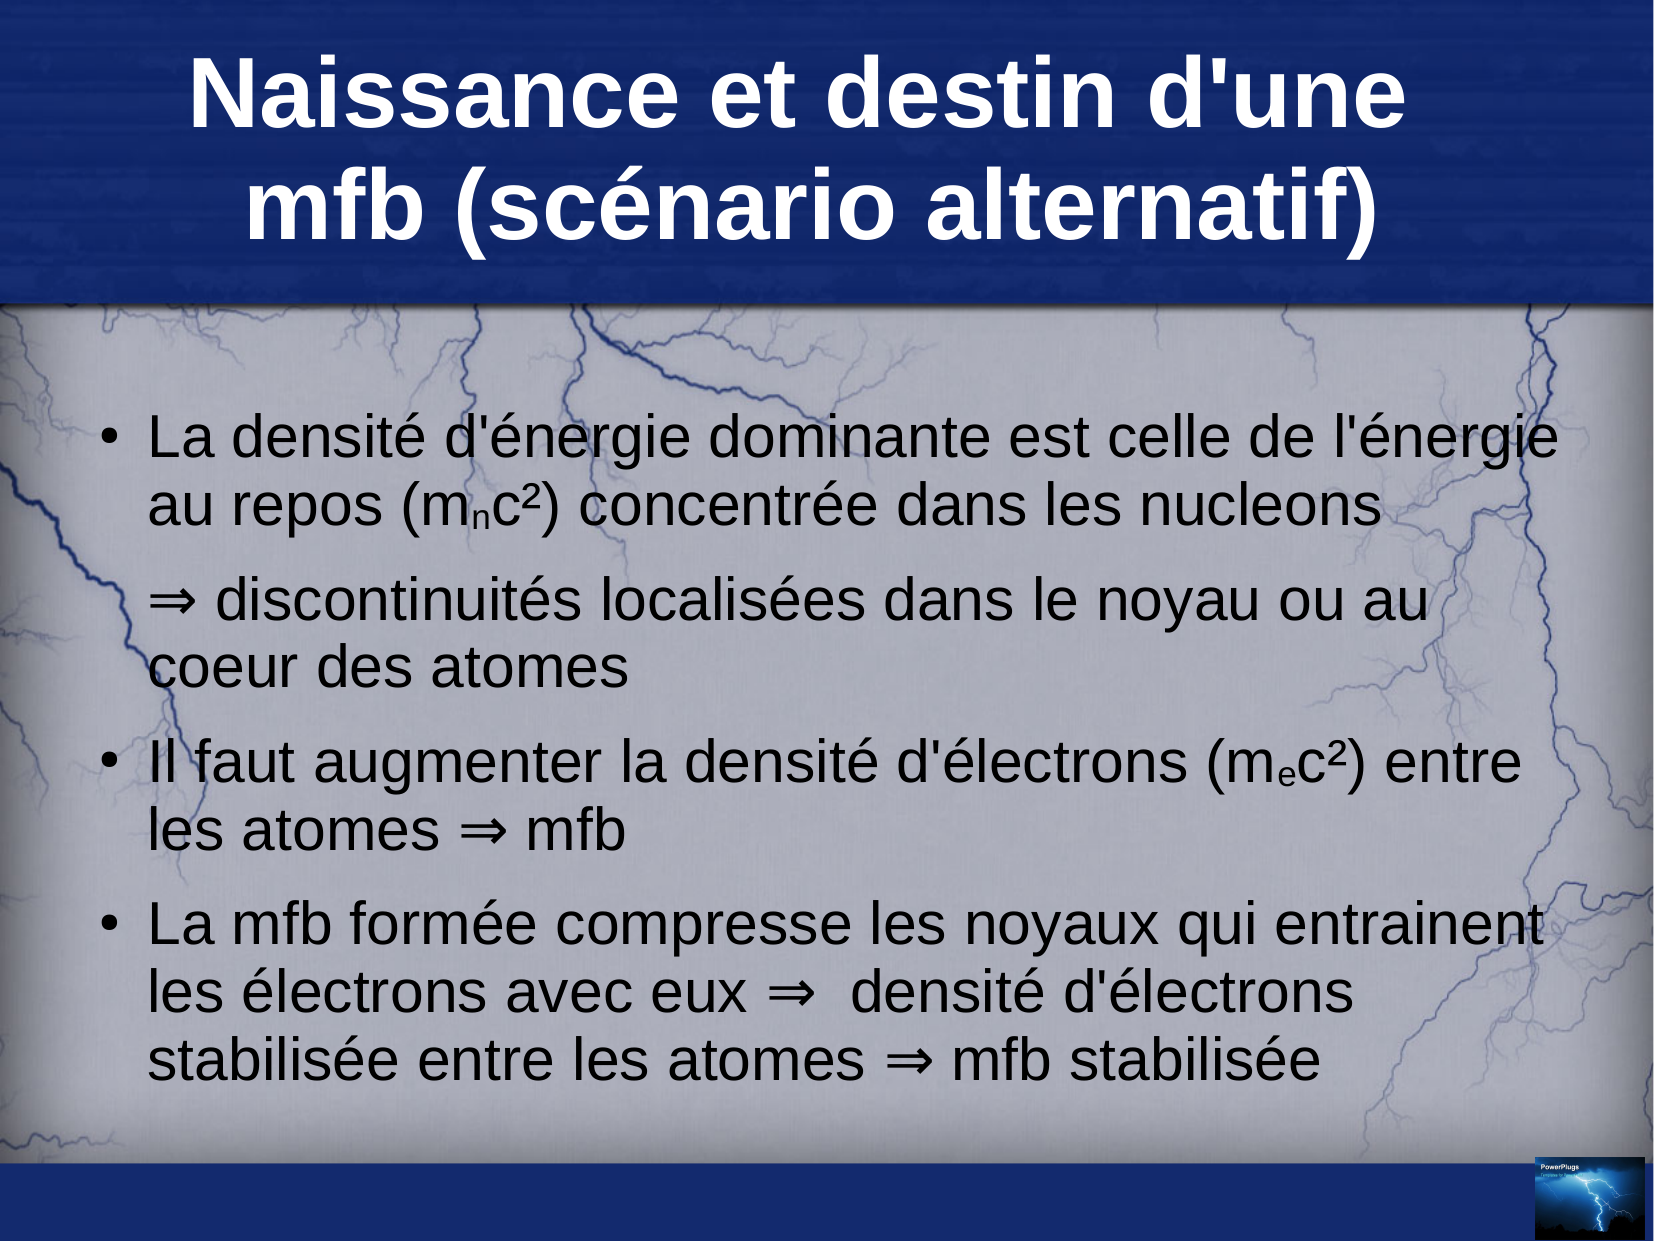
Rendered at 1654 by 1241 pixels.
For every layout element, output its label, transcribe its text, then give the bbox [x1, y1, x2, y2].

list La densité d'énergie dominante est celle de l'énergie au repos (mnc²) concentrée dans les nucleons ⇒ discontinuités localisées dans le noyau ou au coeur des atomes Il faut augmenter la densité d'électrons (mec²) entre les atomes ⇒ mfb La mfb formée compresse les noyaux qui entrainent les électrons avec eux ⇒ densité d'électrons stabilisée entre les atomes ⇒ mfb stabilisée [82, 402, 1571, 1123]
picture [0, 0, 1654, 1241]
title Naissance et destin d'une mfb (scénario alternatif) [147, 25, 1477, 272]
list [82, 290, 1571, 402]
